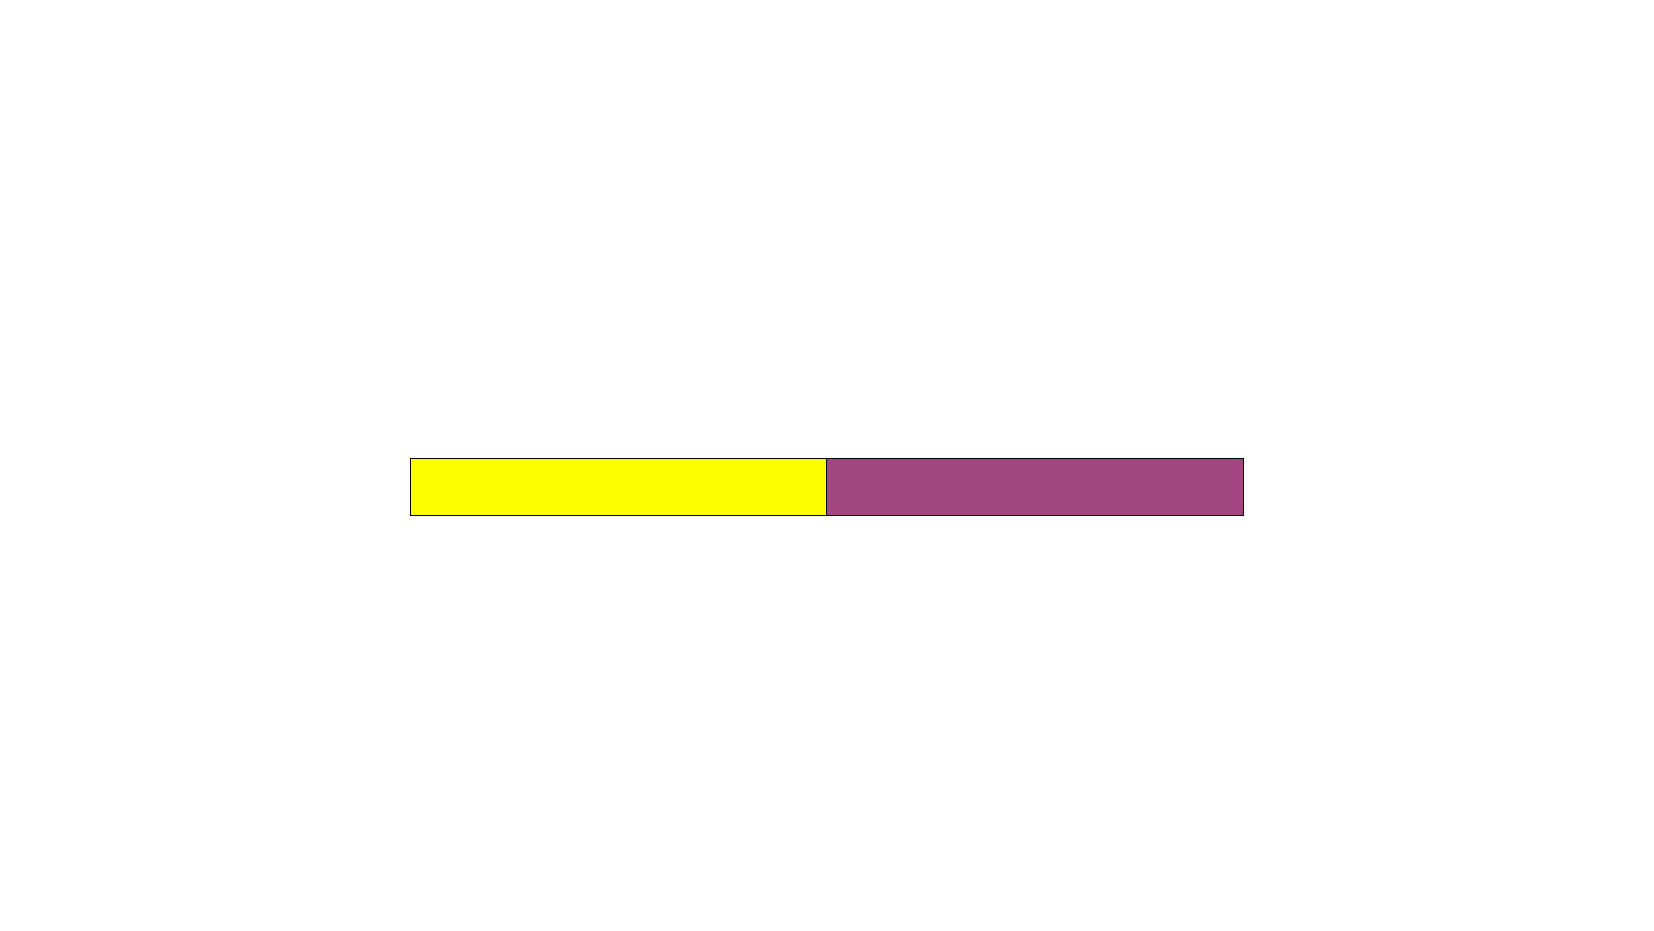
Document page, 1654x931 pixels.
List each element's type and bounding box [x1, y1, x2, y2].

table_header [827, 459, 1243, 515]
table_header [411, 459, 826, 515]
